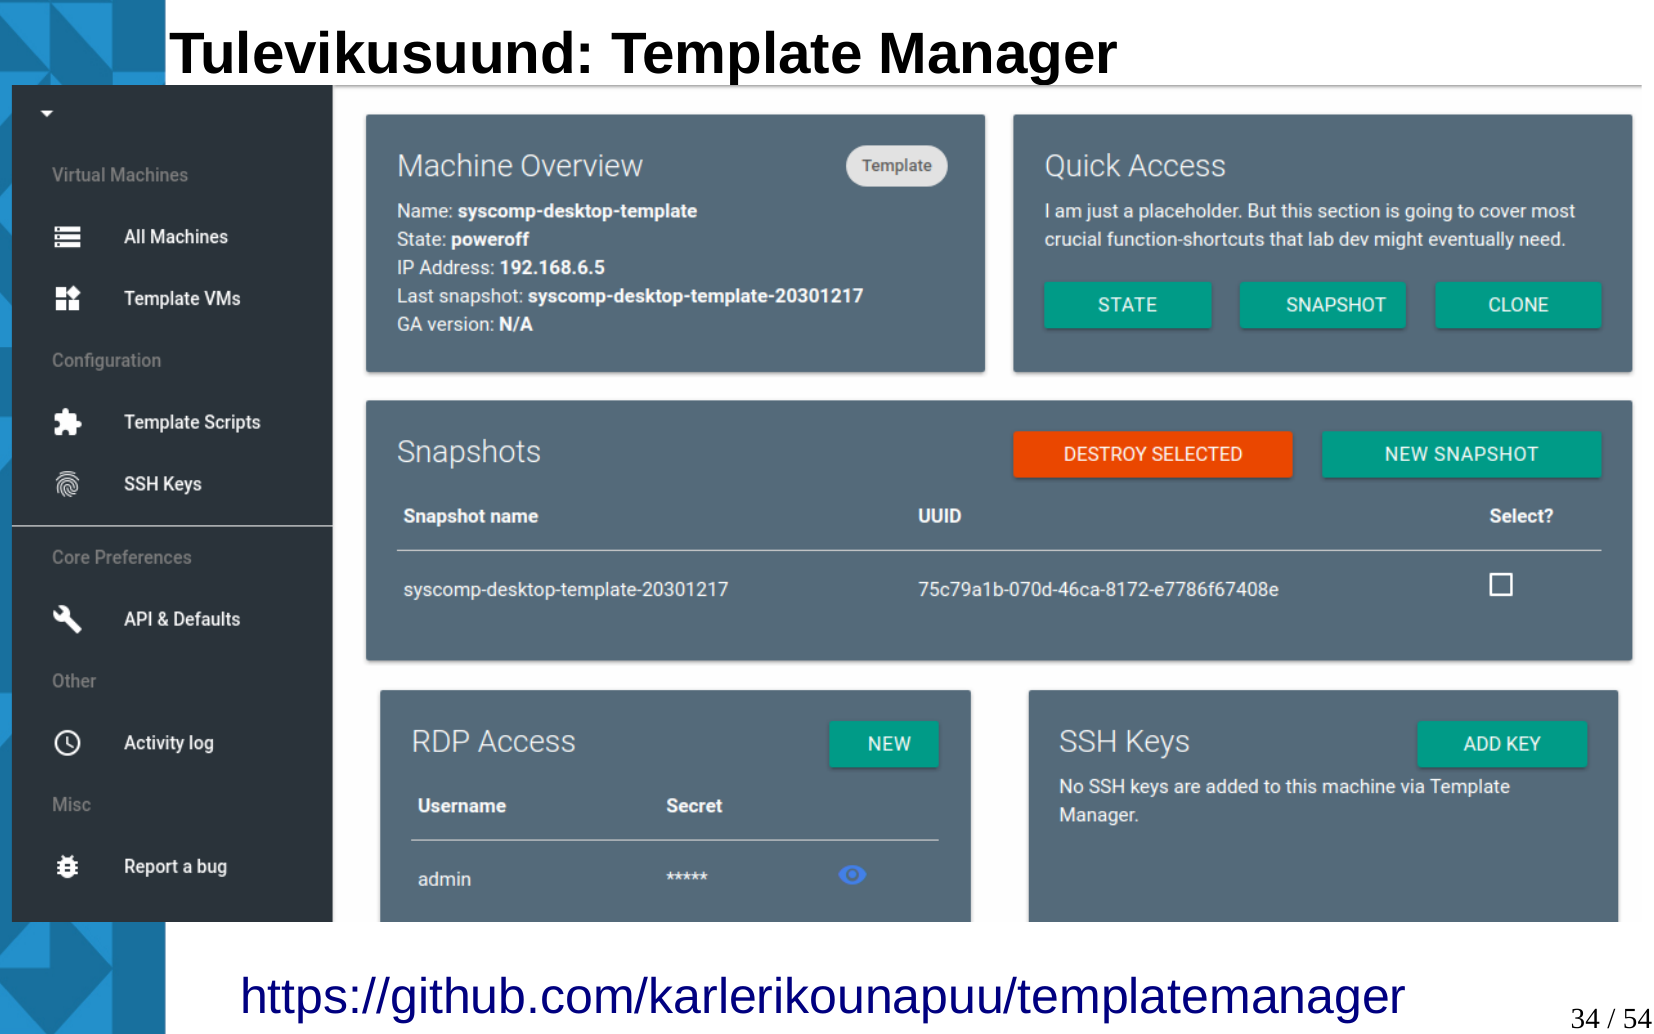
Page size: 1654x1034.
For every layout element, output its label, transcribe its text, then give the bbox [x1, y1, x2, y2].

title Tulevikusuund: Template Manager [169, 11, 1571, 85]
list https://github.com/karlerikounapuu/templatemanager [240, 968, 1453, 1028]
picture [11, 85, 1642, 922]
